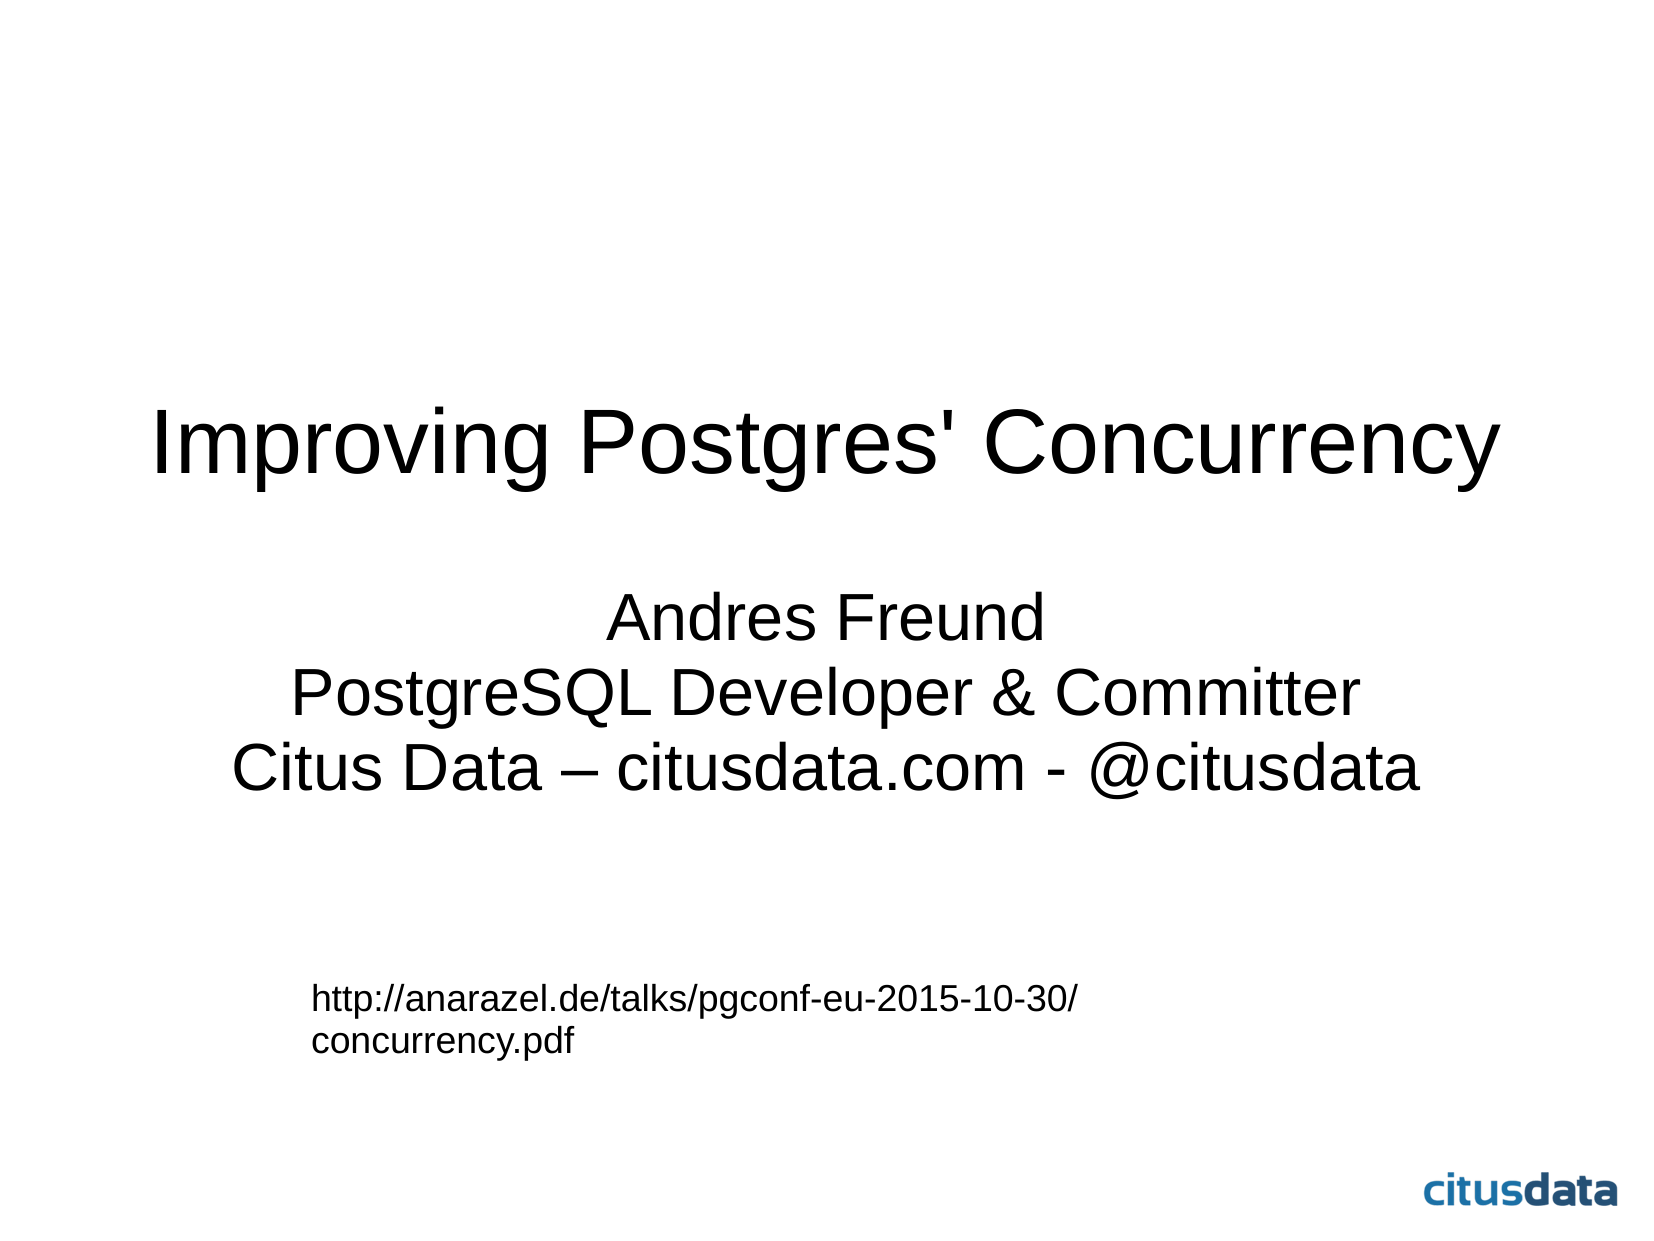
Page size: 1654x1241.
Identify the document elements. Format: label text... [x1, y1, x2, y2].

text_box http://anarazel.de/talks/pgconf-eu-2015-10-30/concurrency.pdf [296, 970, 1357, 1027]
picture [1420, 1167, 1622, 1209]
subtitle Andres Freund PostgreSQL Developer & Committer Citus Data – citusdata.com - @citusdata [82, 290, 1571, 1096]
